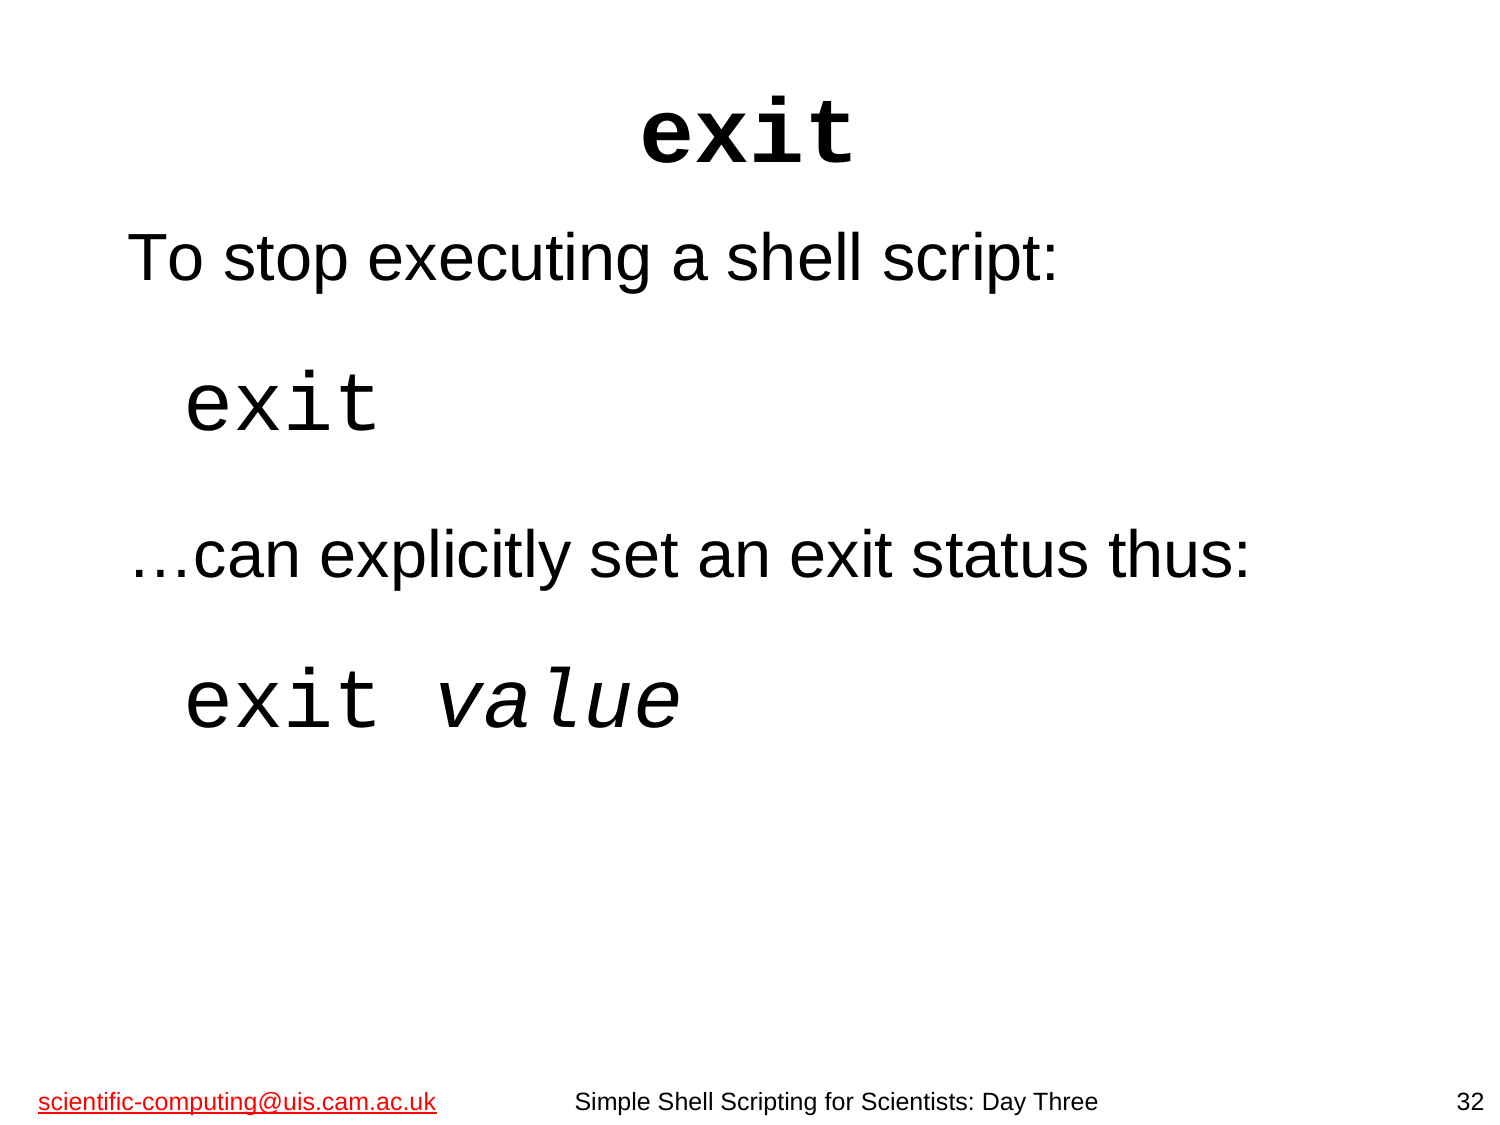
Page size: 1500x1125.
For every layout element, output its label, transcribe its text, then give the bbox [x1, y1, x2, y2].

title exit [112, 77, 1388, 198]
list To stop executing a shell script: exit …can explicitly set an exit status thus: exit value [112, 212, 1388, 1051]
